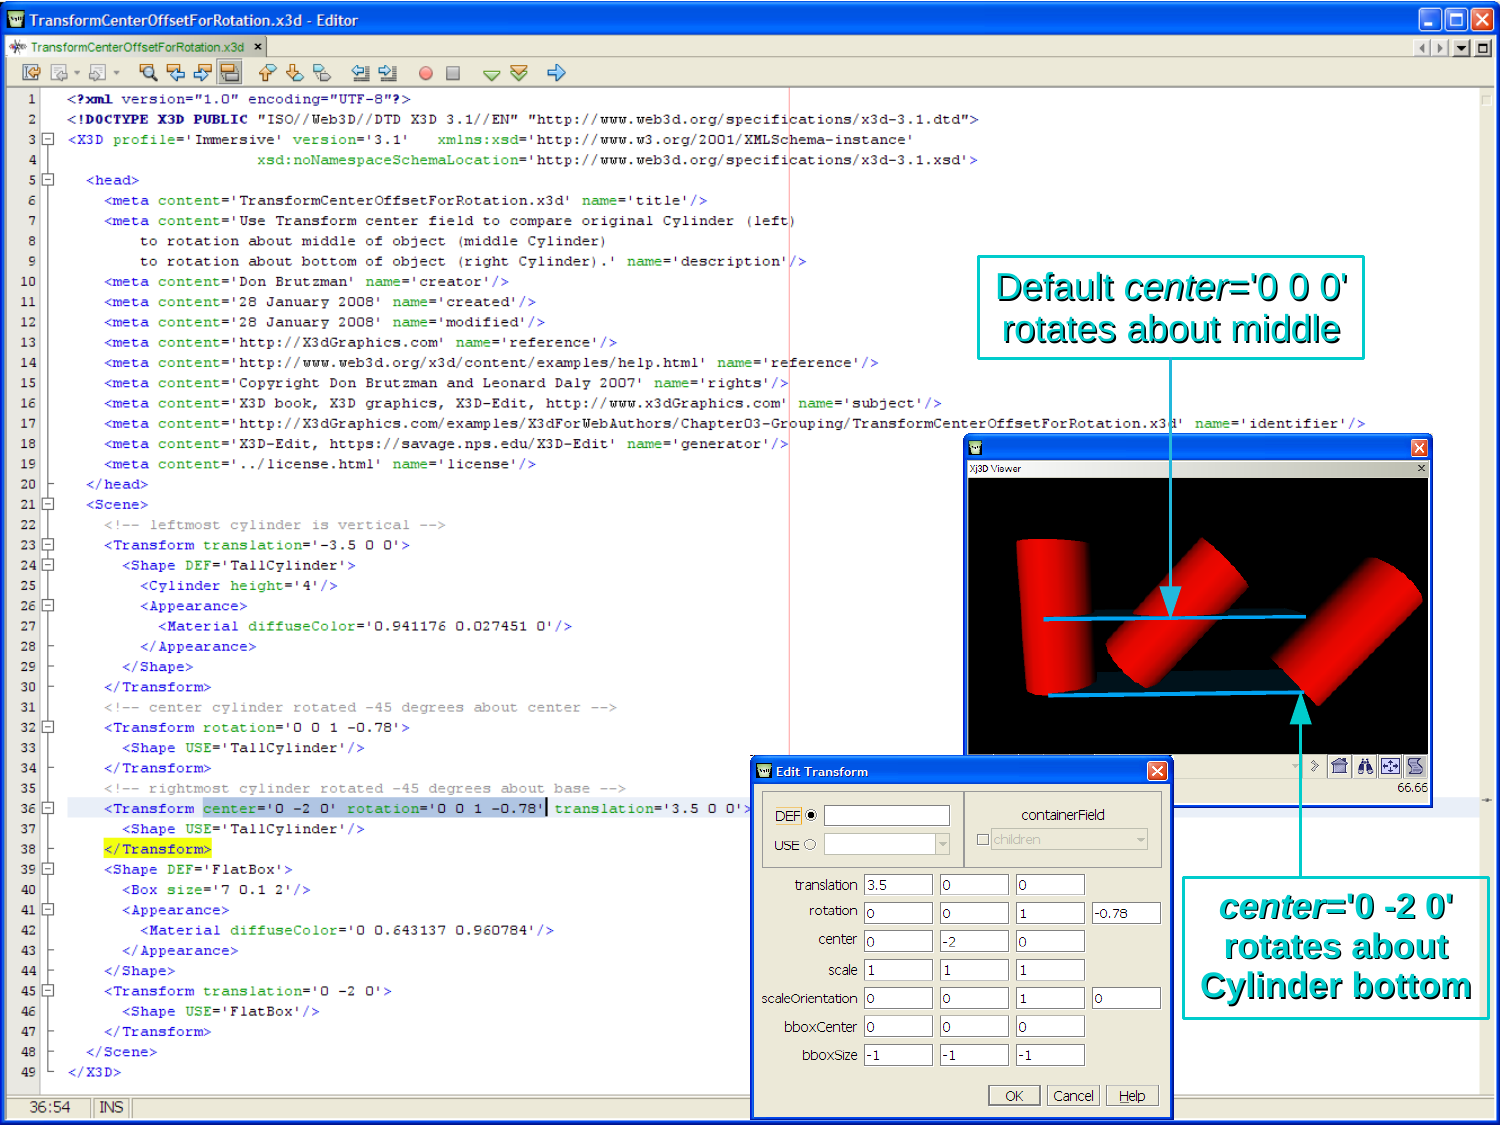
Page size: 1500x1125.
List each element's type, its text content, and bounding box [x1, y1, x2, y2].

picture [0, 1, 1500, 1125]
text_box Default center='0 0 0' rotates about middle [978, 256, 1364, 359]
text_box center='0 -2 0' rotates about Cylinder bottom [1183, 877, 1489, 1019]
